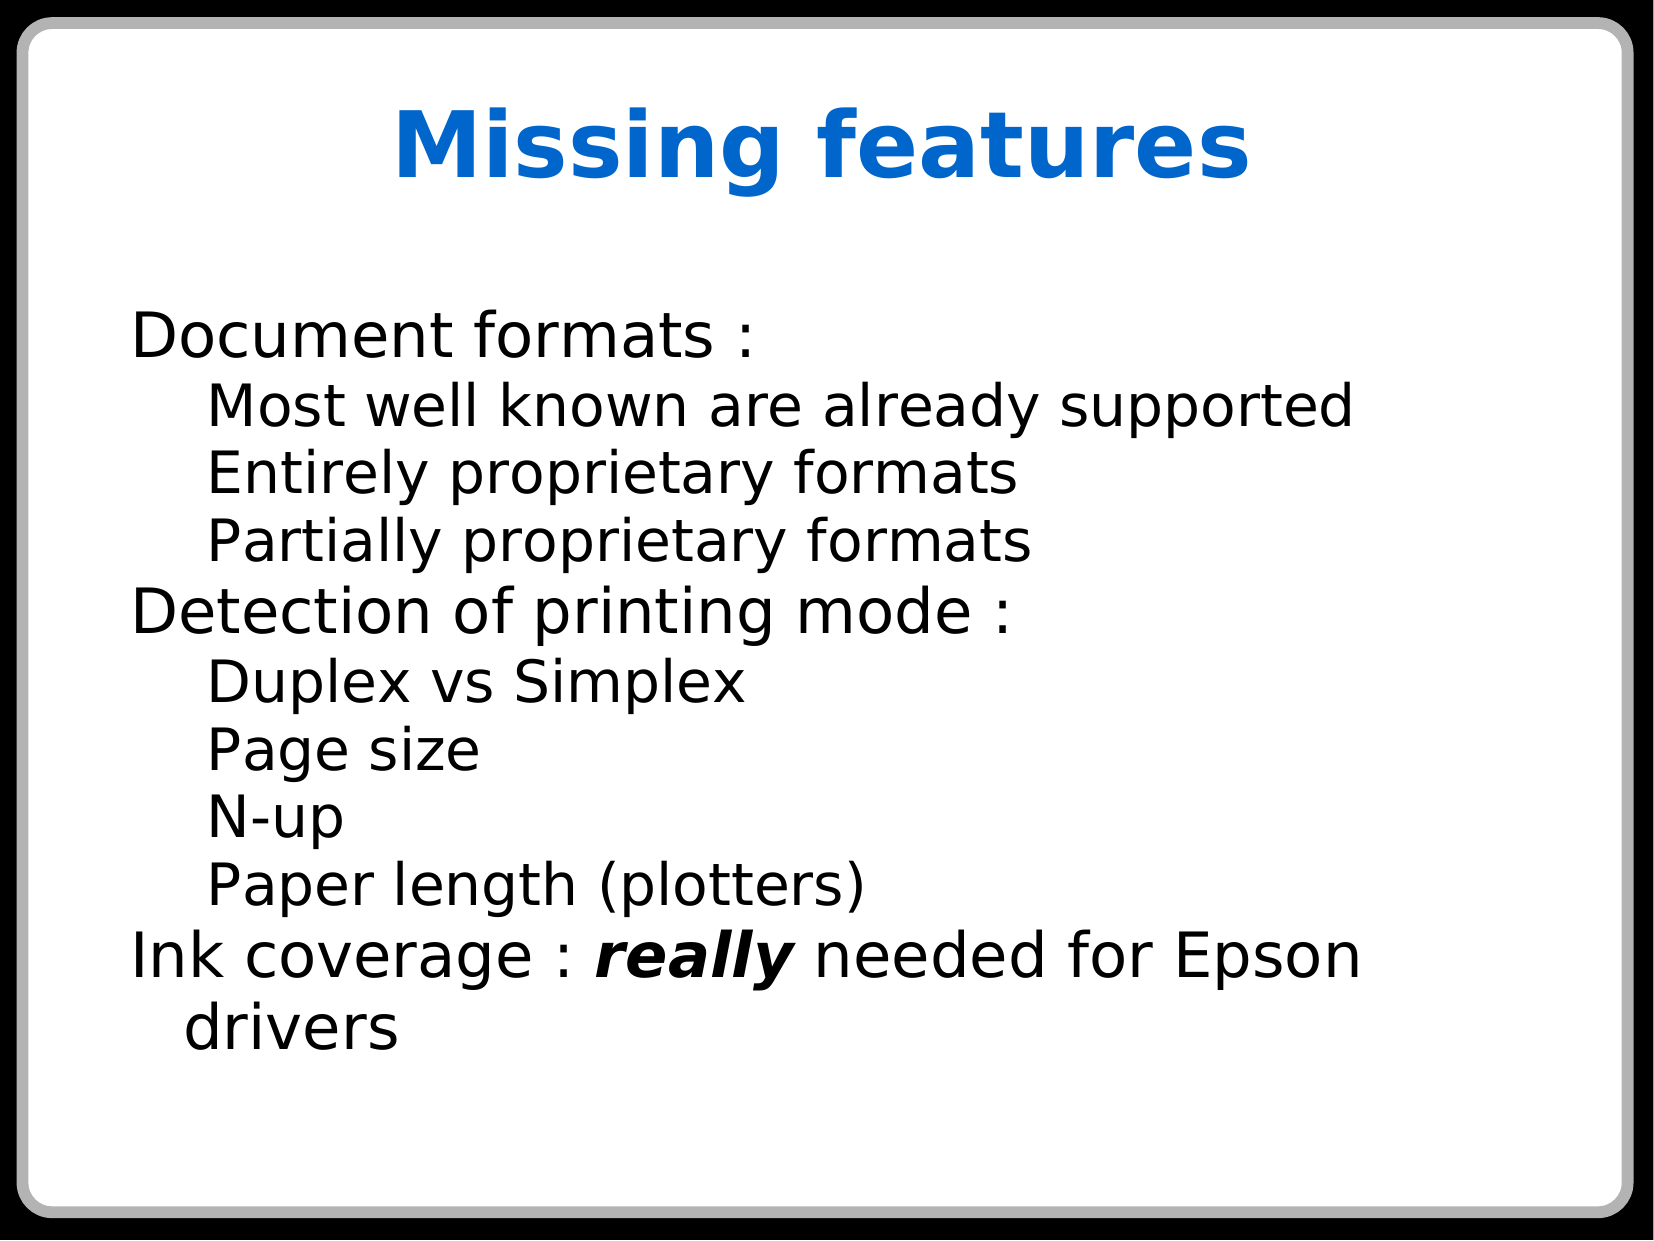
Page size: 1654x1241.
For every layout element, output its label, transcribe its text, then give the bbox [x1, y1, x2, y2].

list Document formats : Most well known are already supported Entirely proprietary formats Partially proprietary formats Detection of printing mode : Duplex vs Simplex Page size N-up Paper length (plotters) Ink coverage : really needed for Epson drivers [112, 299, 1534, 1099]
title Missing features [67, 91, 1577, 199]
